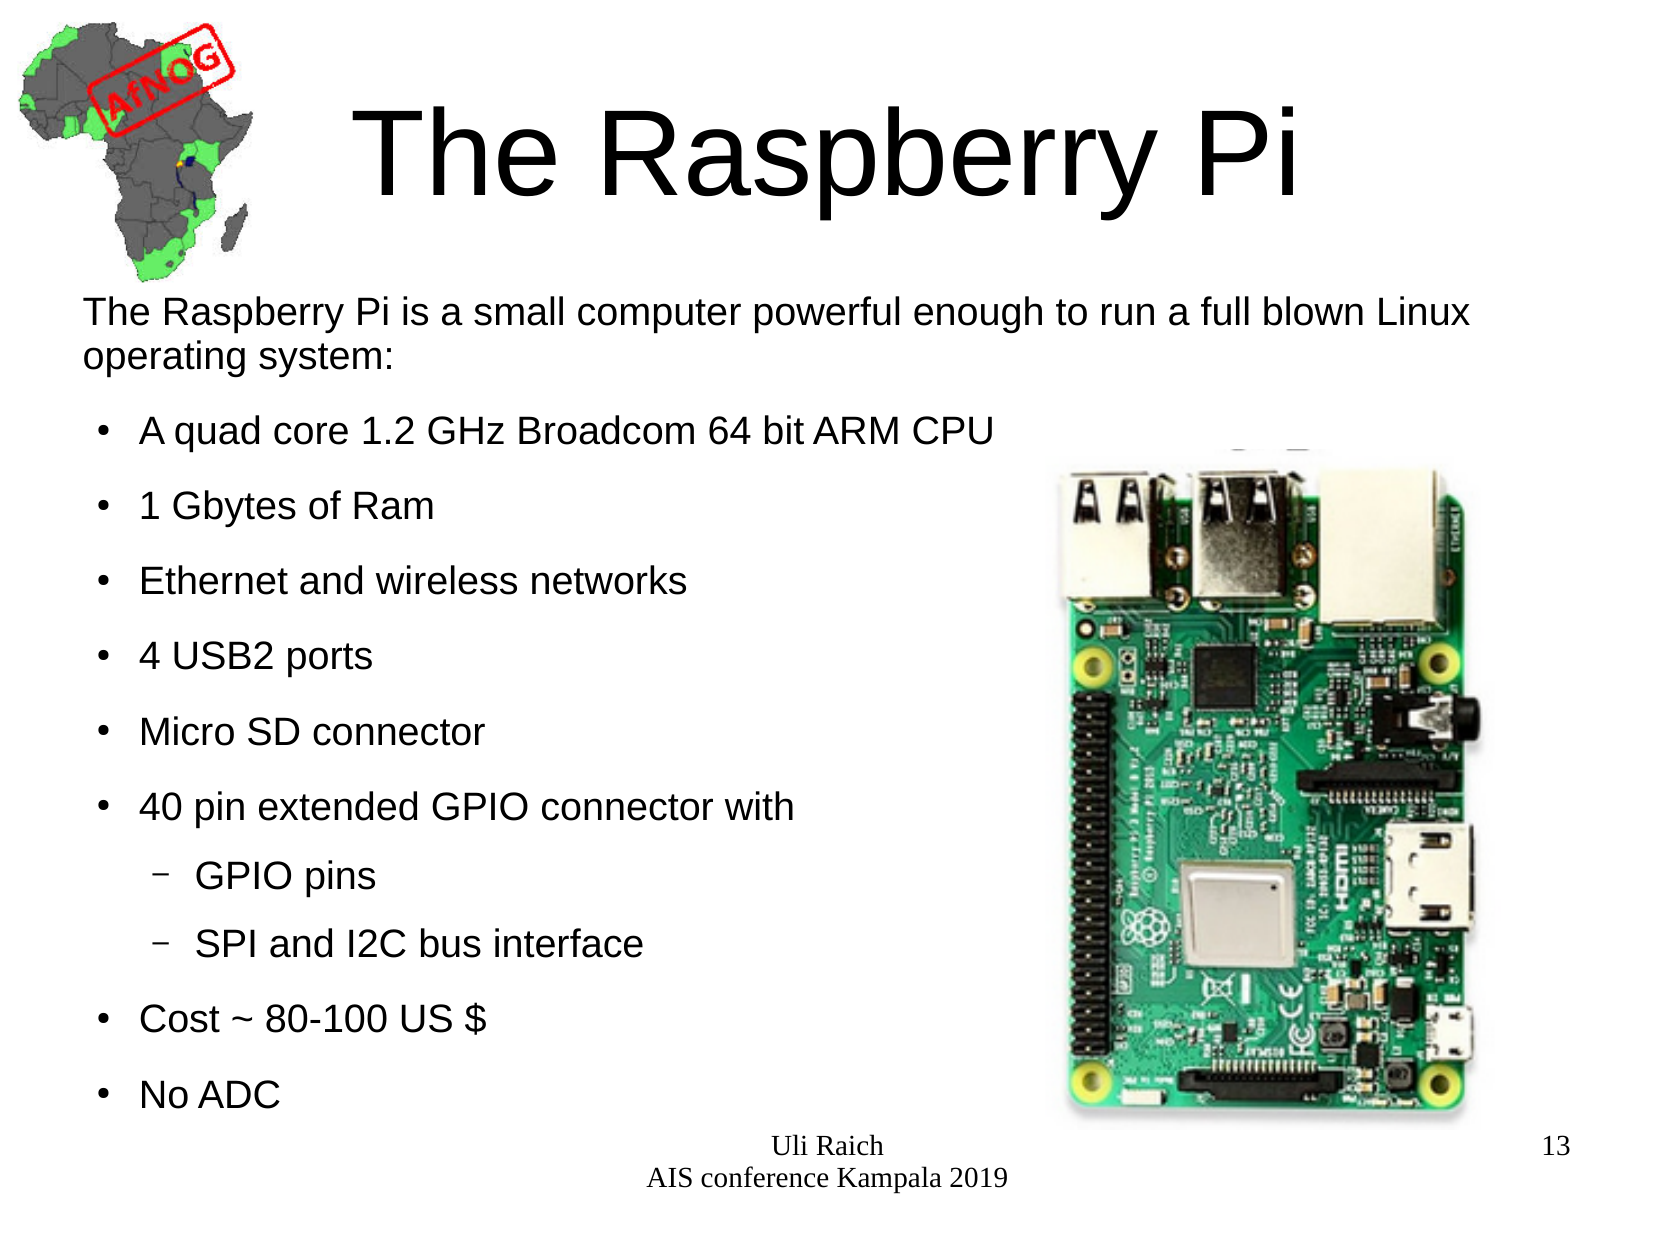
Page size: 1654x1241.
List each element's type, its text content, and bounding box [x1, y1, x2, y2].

title The Raspberry Pi [82, 49, 1571, 257]
picture [9, 0, 259, 291]
picture [1020, 449, 1501, 1130]
list The Raspberry Pi is a small computer powerful enough to run a full blown Linux operating system: A quad core 1.2 GHz Broadcom 64 bit ARM CPU 1 Gbytes of Ram Ethernet and wireless networks 4 USB2 ports Micro SD connector 40 pin extended GPIO connector with GPIO pins SPI and I2C bus interface Cost ~ 80-100 US $ No ADC [82, 290, 1571, 1126]
